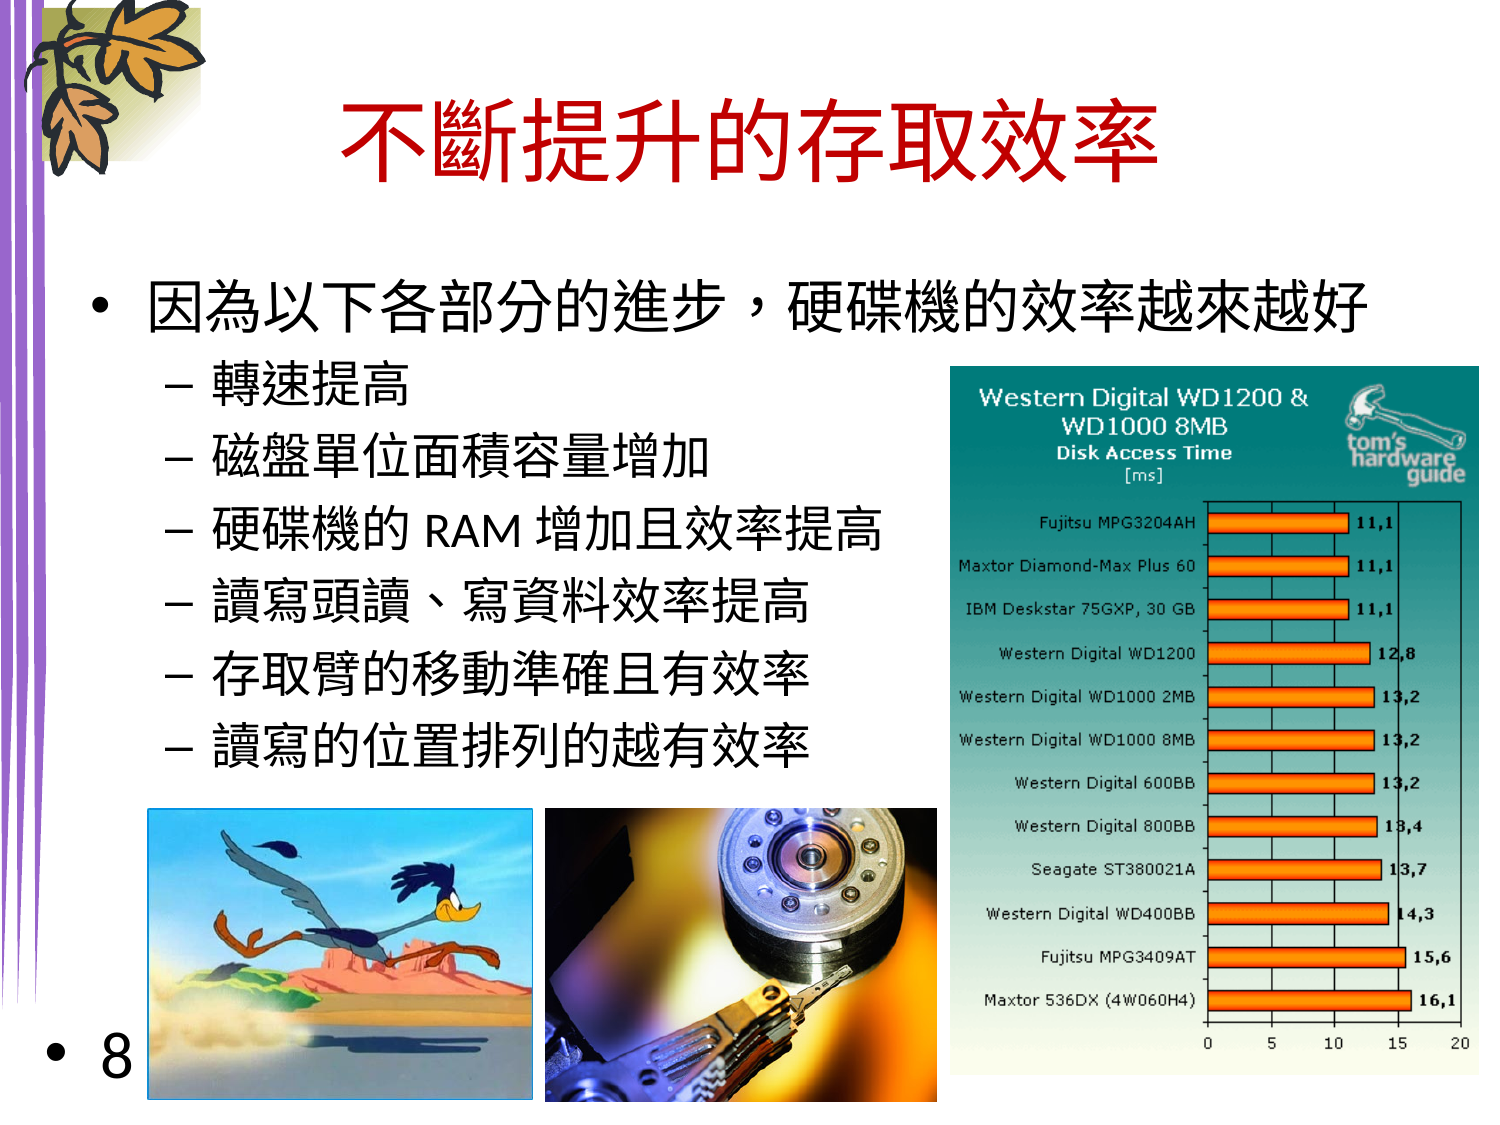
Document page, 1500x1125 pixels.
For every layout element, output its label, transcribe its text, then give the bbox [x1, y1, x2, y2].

title 不斷提升的存取效率 [75, 45, 1426, 233]
picture [950, 366, 1479, 1075]
list 因為以下各部分的進步，硬碟機的效率越來越好 轉速提高 磁盤單位面積容量增加 硬碟機的RAM增加且效率提高 讀寫頭讀、寫資料效率提高 存取臂的移動準確且有效率 讀寫的位置排列的越有效率 [75, 262, 1426, 1006]
picture [545, 808, 937, 1102]
picture [147, 808, 533, 1100]
